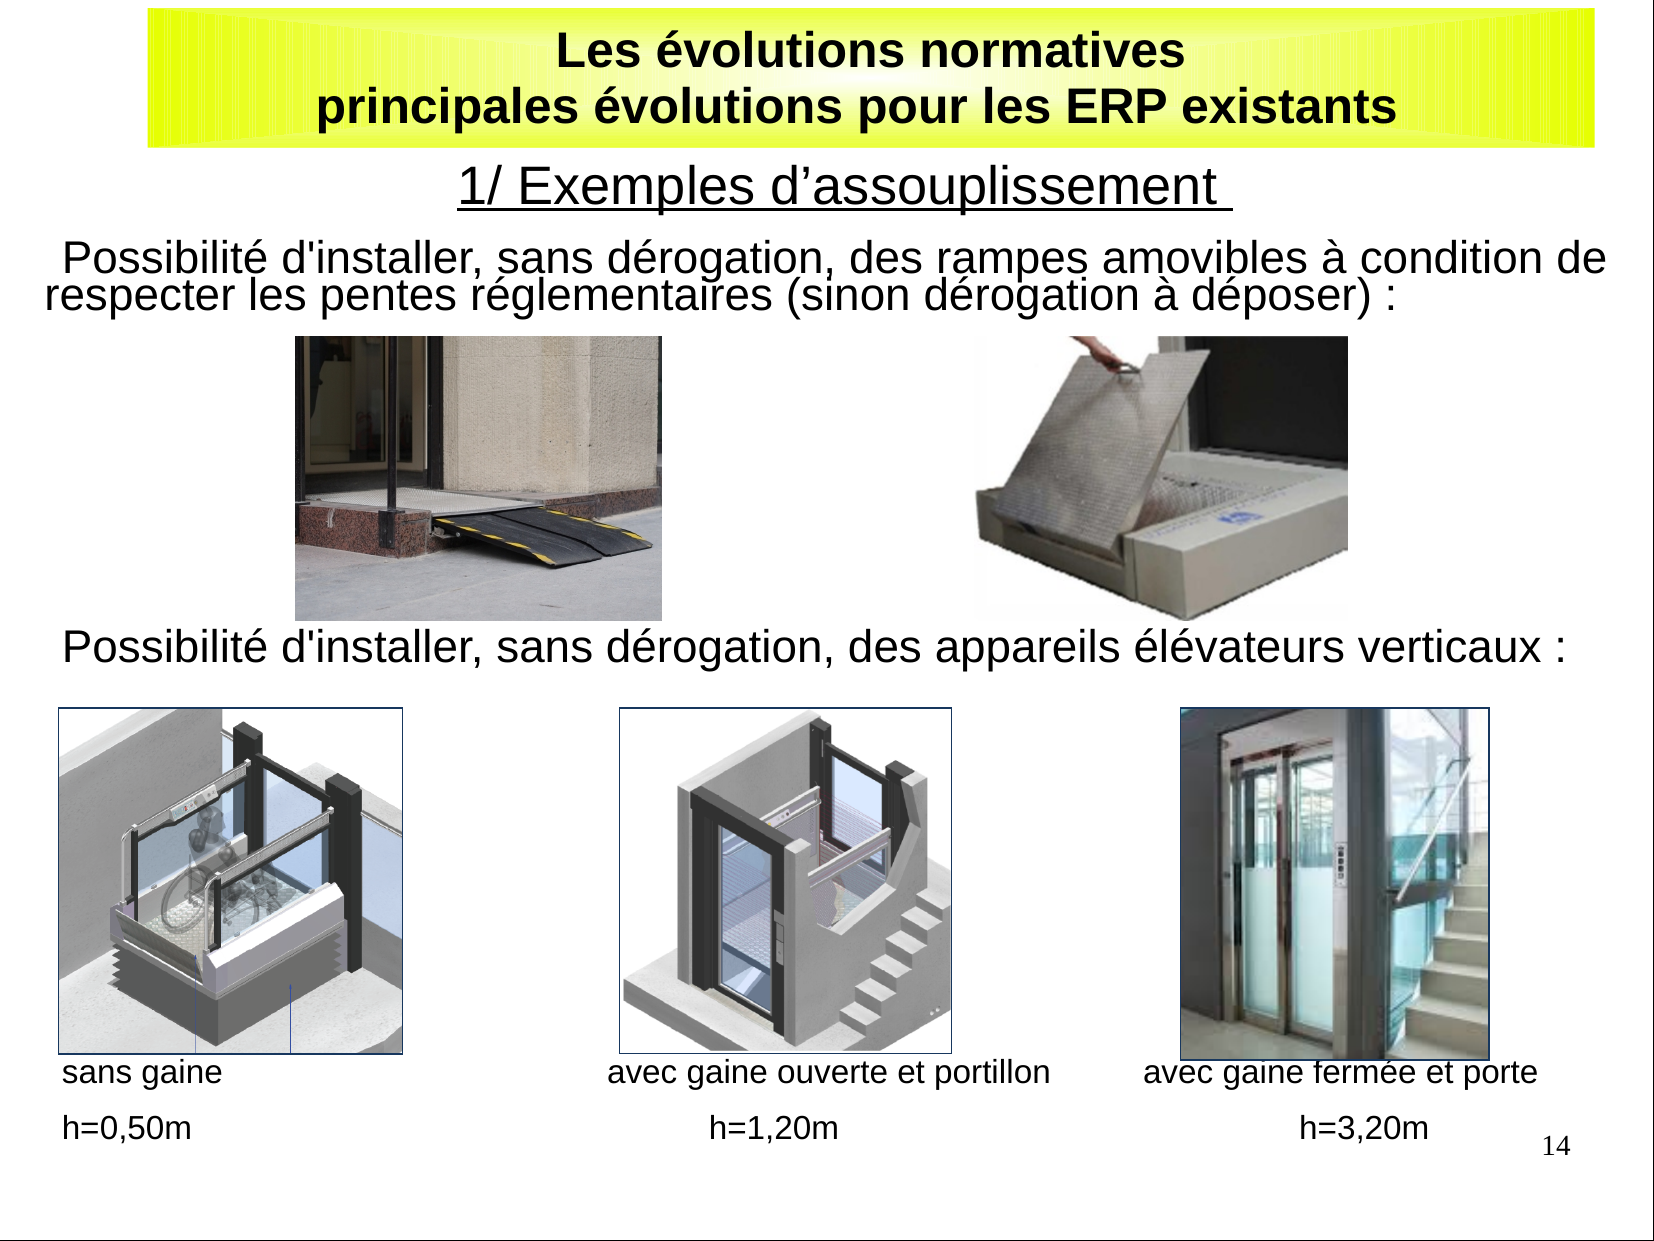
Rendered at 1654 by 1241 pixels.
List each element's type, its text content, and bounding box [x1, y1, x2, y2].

title Les évolutions normatives principales évolutions pour les ERP existants [147, 8, 1595, 148]
picture [1181, 708, 1489, 1060]
picture [295, 336, 662, 621]
picture [620, 708, 951, 1053]
text_box 1/ Exemples d’assouplissement Possibilité d'installer, sans dérogation, des rampes amovibles à condition de respecter les pentes réglementaires (sinon dérogation à déposer) : Possibilité d'installer, sans dérogation, des appareils élévateurs verticaux : sans gaine avec gaine ouverte et portillon avec gaine fermée et porte h=0,50m h=1,20m h=3,20m [29, 162, 1625, 1241]
picture [59, 708, 402, 1054]
picture [974, 336, 1348, 621]
